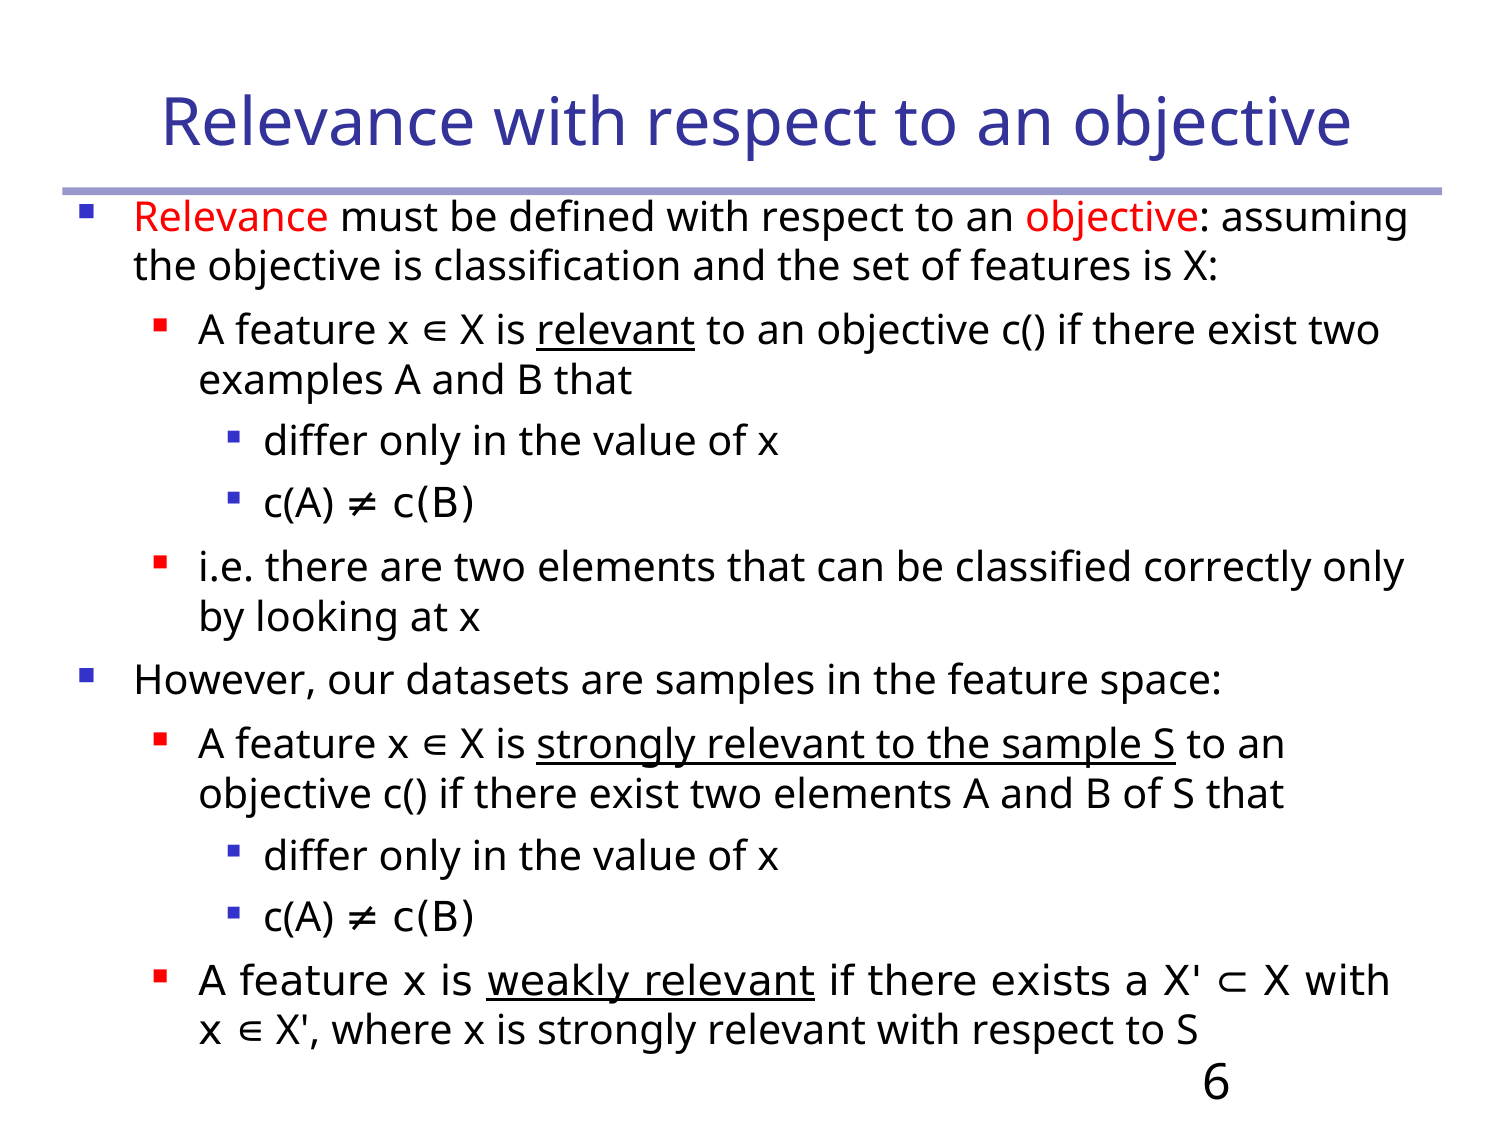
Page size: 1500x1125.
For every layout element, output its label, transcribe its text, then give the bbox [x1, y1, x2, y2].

title Relevance with respect to an objective [60, 49, 1456, 188]
text_box <number> [1187, 1050, 1500, 1125]
list Relevance must be defined with respect to an objective: assuming the objective is classification and the set of features is X: A feature x ∊ X is relevant to an objective c() if there exist two examples A and B that differ only in the value of x c(A) ≠ c(B) i.e. there are two elements that can be classified correctly only by looking at x However, our datasets are samples in the feature space: A feature x ∊ X is strongly relevant to the sample S to an objective c() if there exist two elements A and B of S that differ only in the value of x c(A) ≠ c(B) A feature x is weakly relevant if there exists a X' ⊂ X with x ∊ X', where x is strongly relevant with respect to S [62, 118, 1426, 1122]
